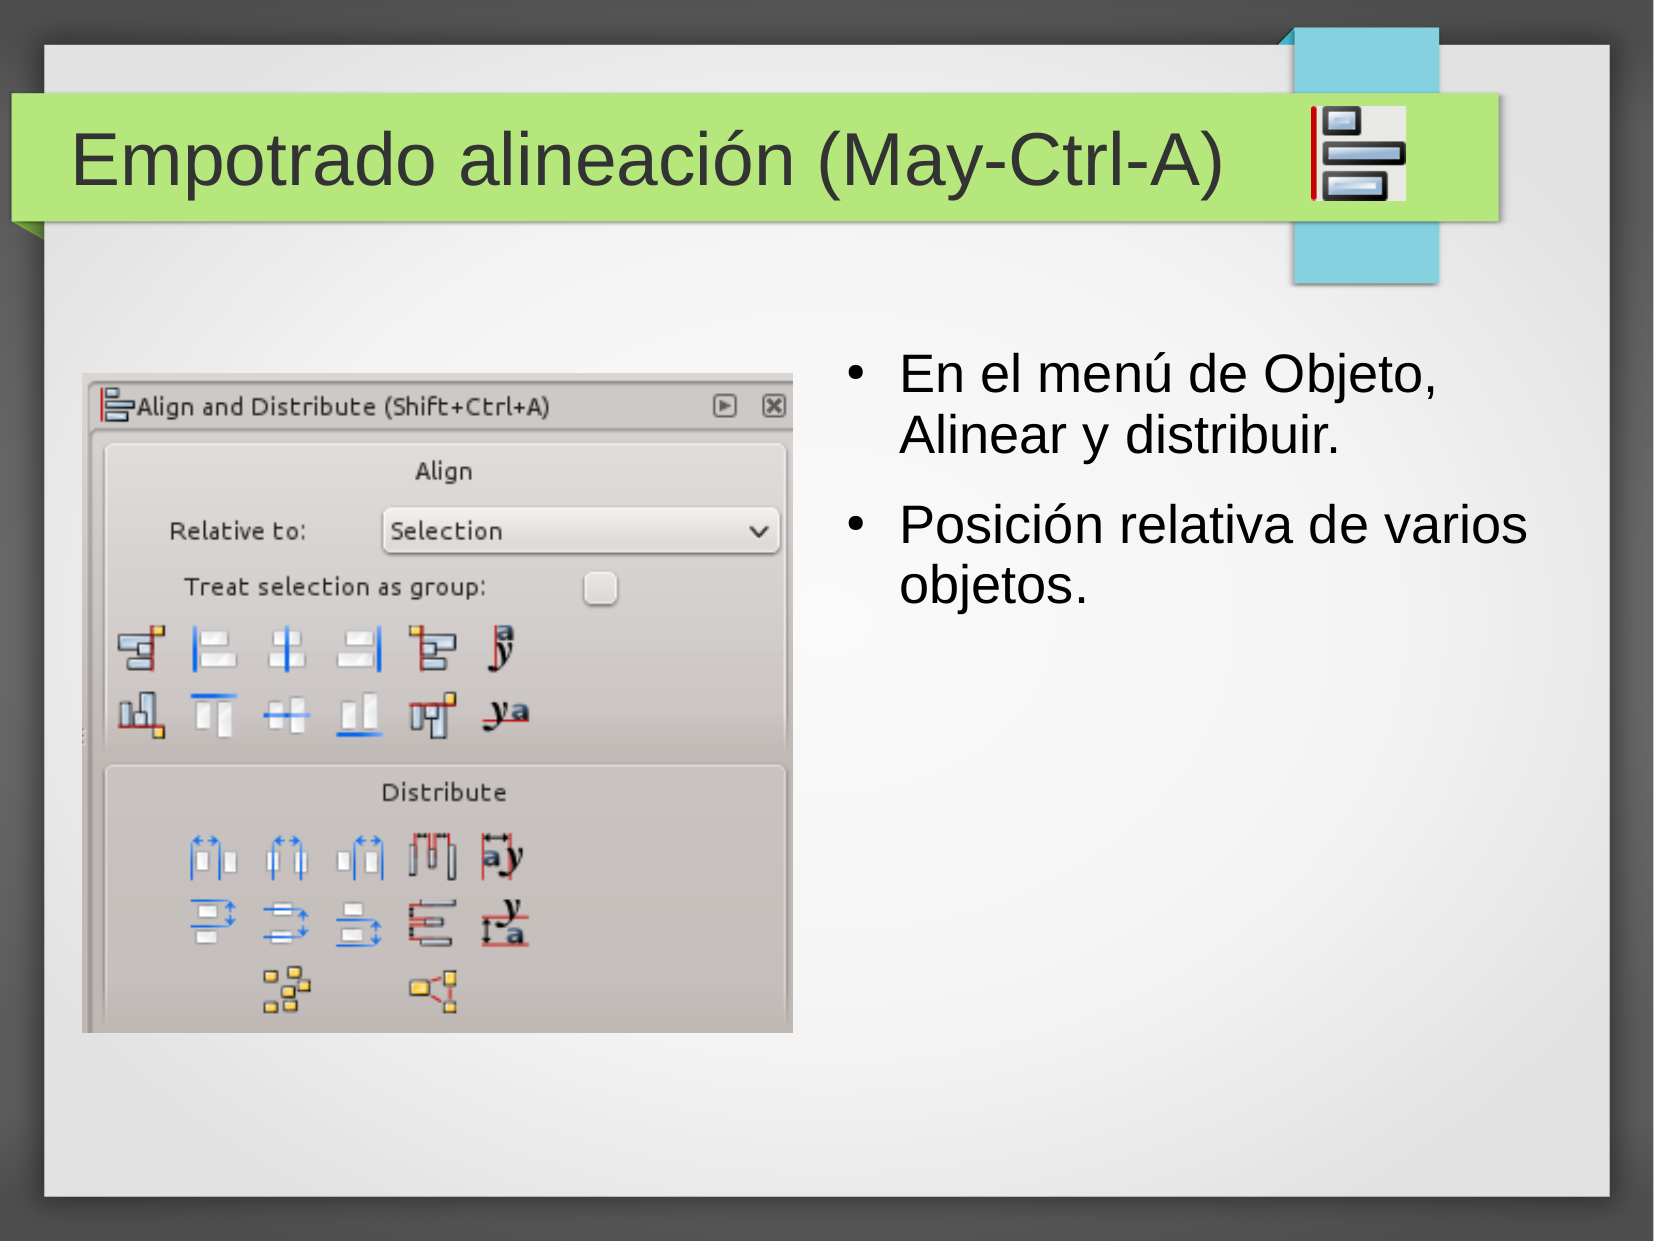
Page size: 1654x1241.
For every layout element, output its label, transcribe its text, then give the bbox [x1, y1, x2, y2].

title Empotrado alineación (May-Ctrl-A) [70, 106, 1229, 213]
list En el menú de Objeto, Alinear y distribuir. Posición relativa de varios objetos. [828, 343, 1539, 1063]
picture [0, 0, 1654, 1241]
